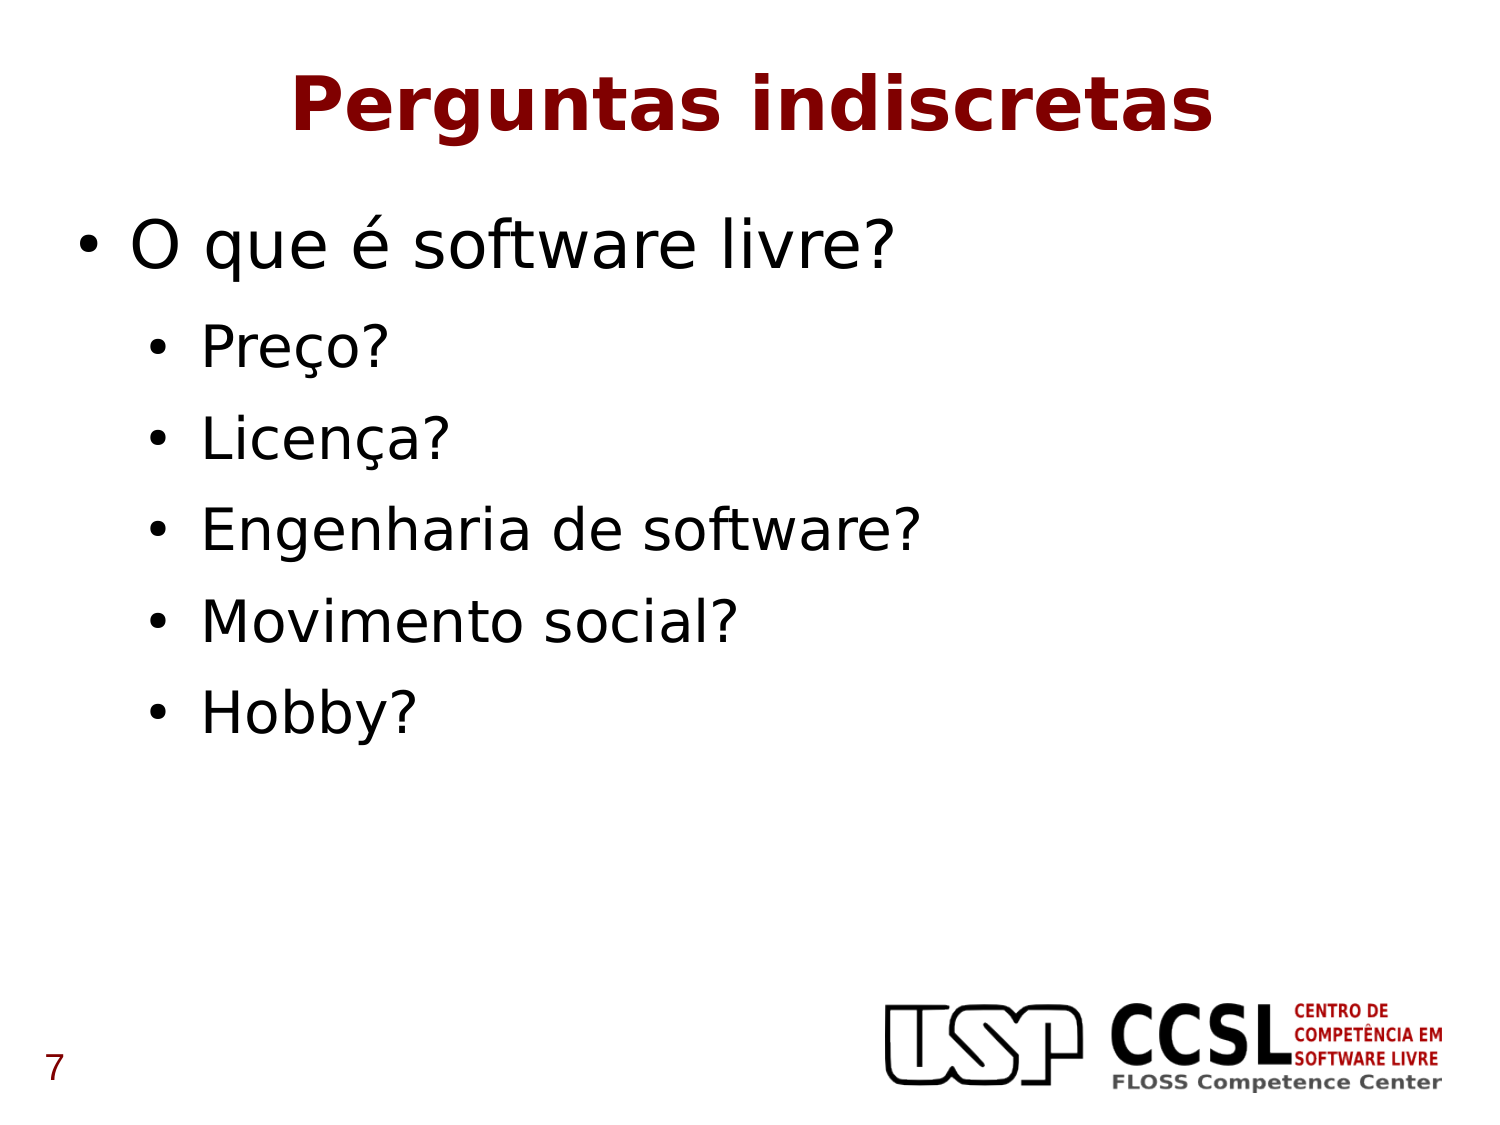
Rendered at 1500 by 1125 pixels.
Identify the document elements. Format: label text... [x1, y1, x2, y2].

list O que é software livre? Preço? Licença? Engenharia de software? Movimento social? Hobby? [59, 206, 1447, 950]
title Perguntas indiscretas [59, 29, 1447, 180]
picture [885, 1003, 1442, 1093]
